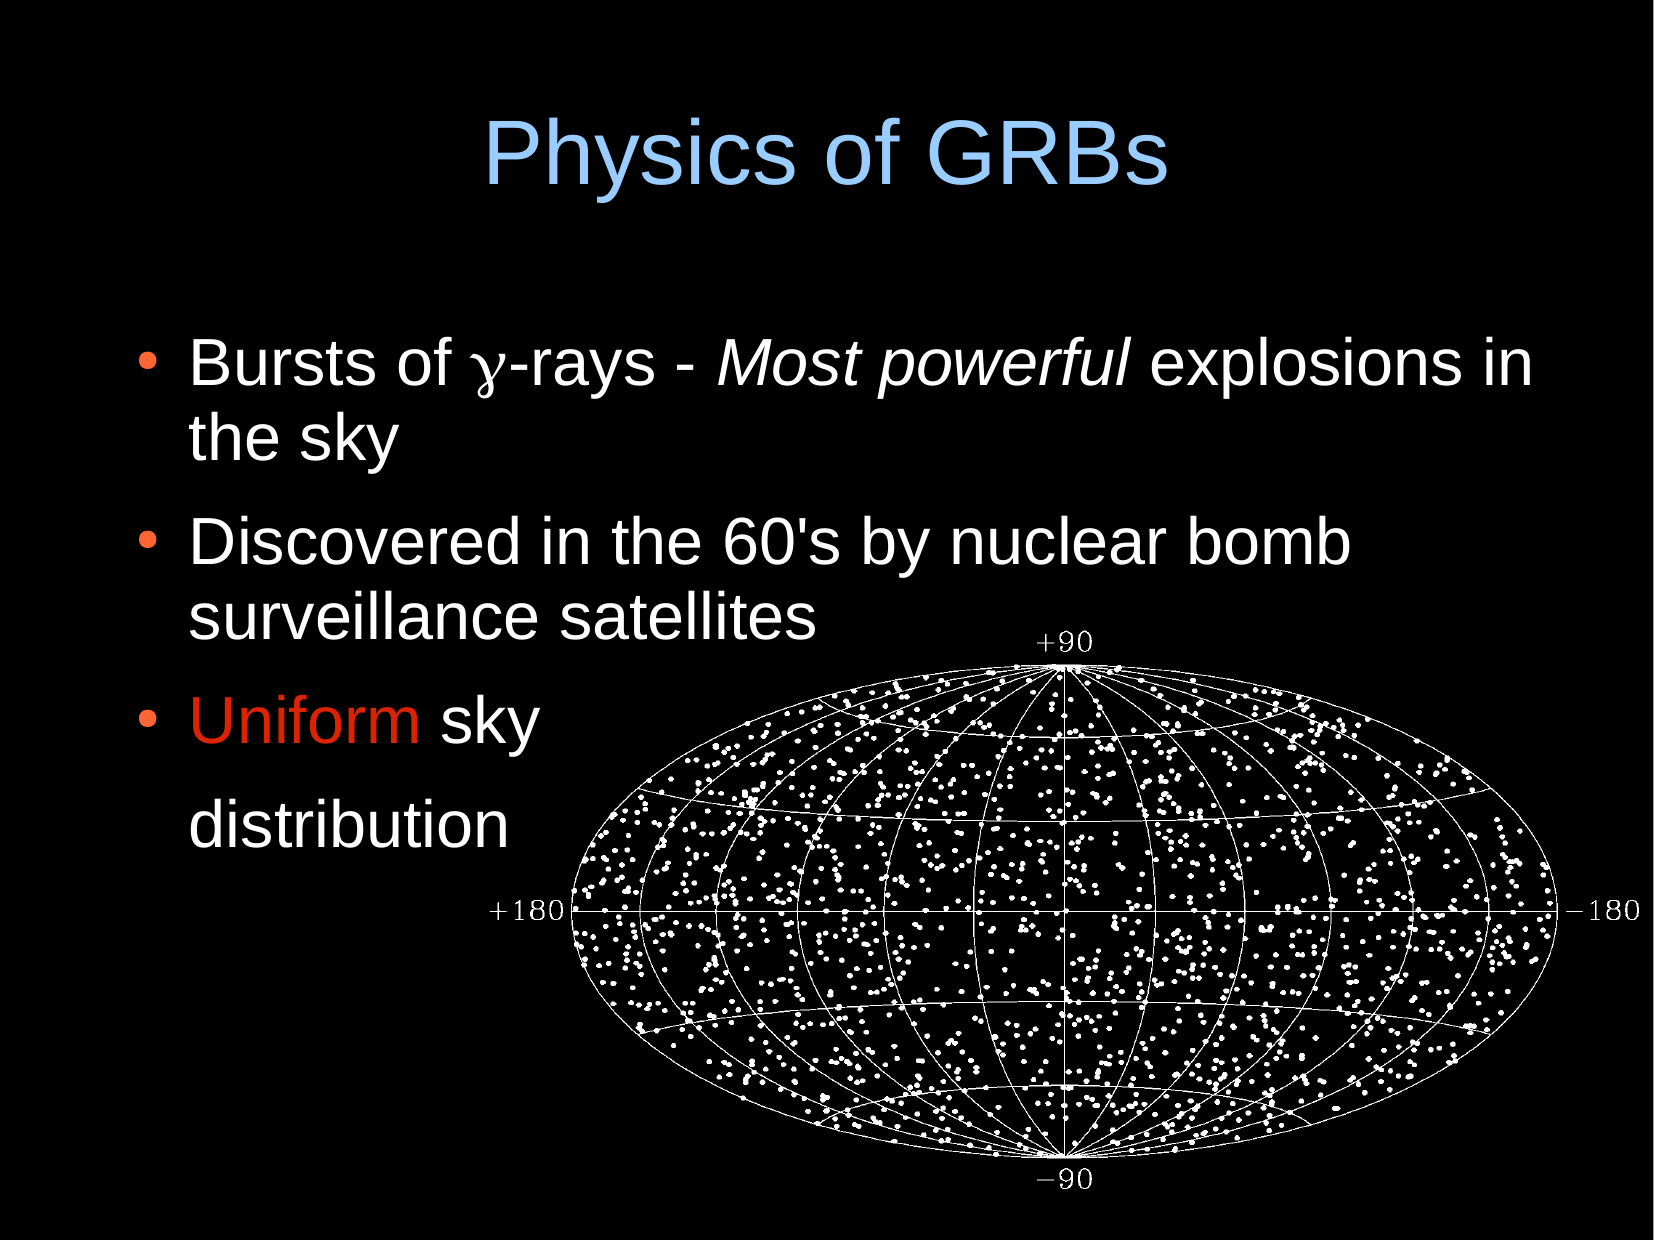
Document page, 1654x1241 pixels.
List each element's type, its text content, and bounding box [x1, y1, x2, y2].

picture [477, 618, 1648, 1201]
list Bursts of g-rays - Most powerful explosions in the sky Discovered in the 60's by nuclear bomb surveillance satellites Uniform sky distribution [118, 324, 1571, 1144]
title Physics of GRBs [82, 49, 1571, 257]
